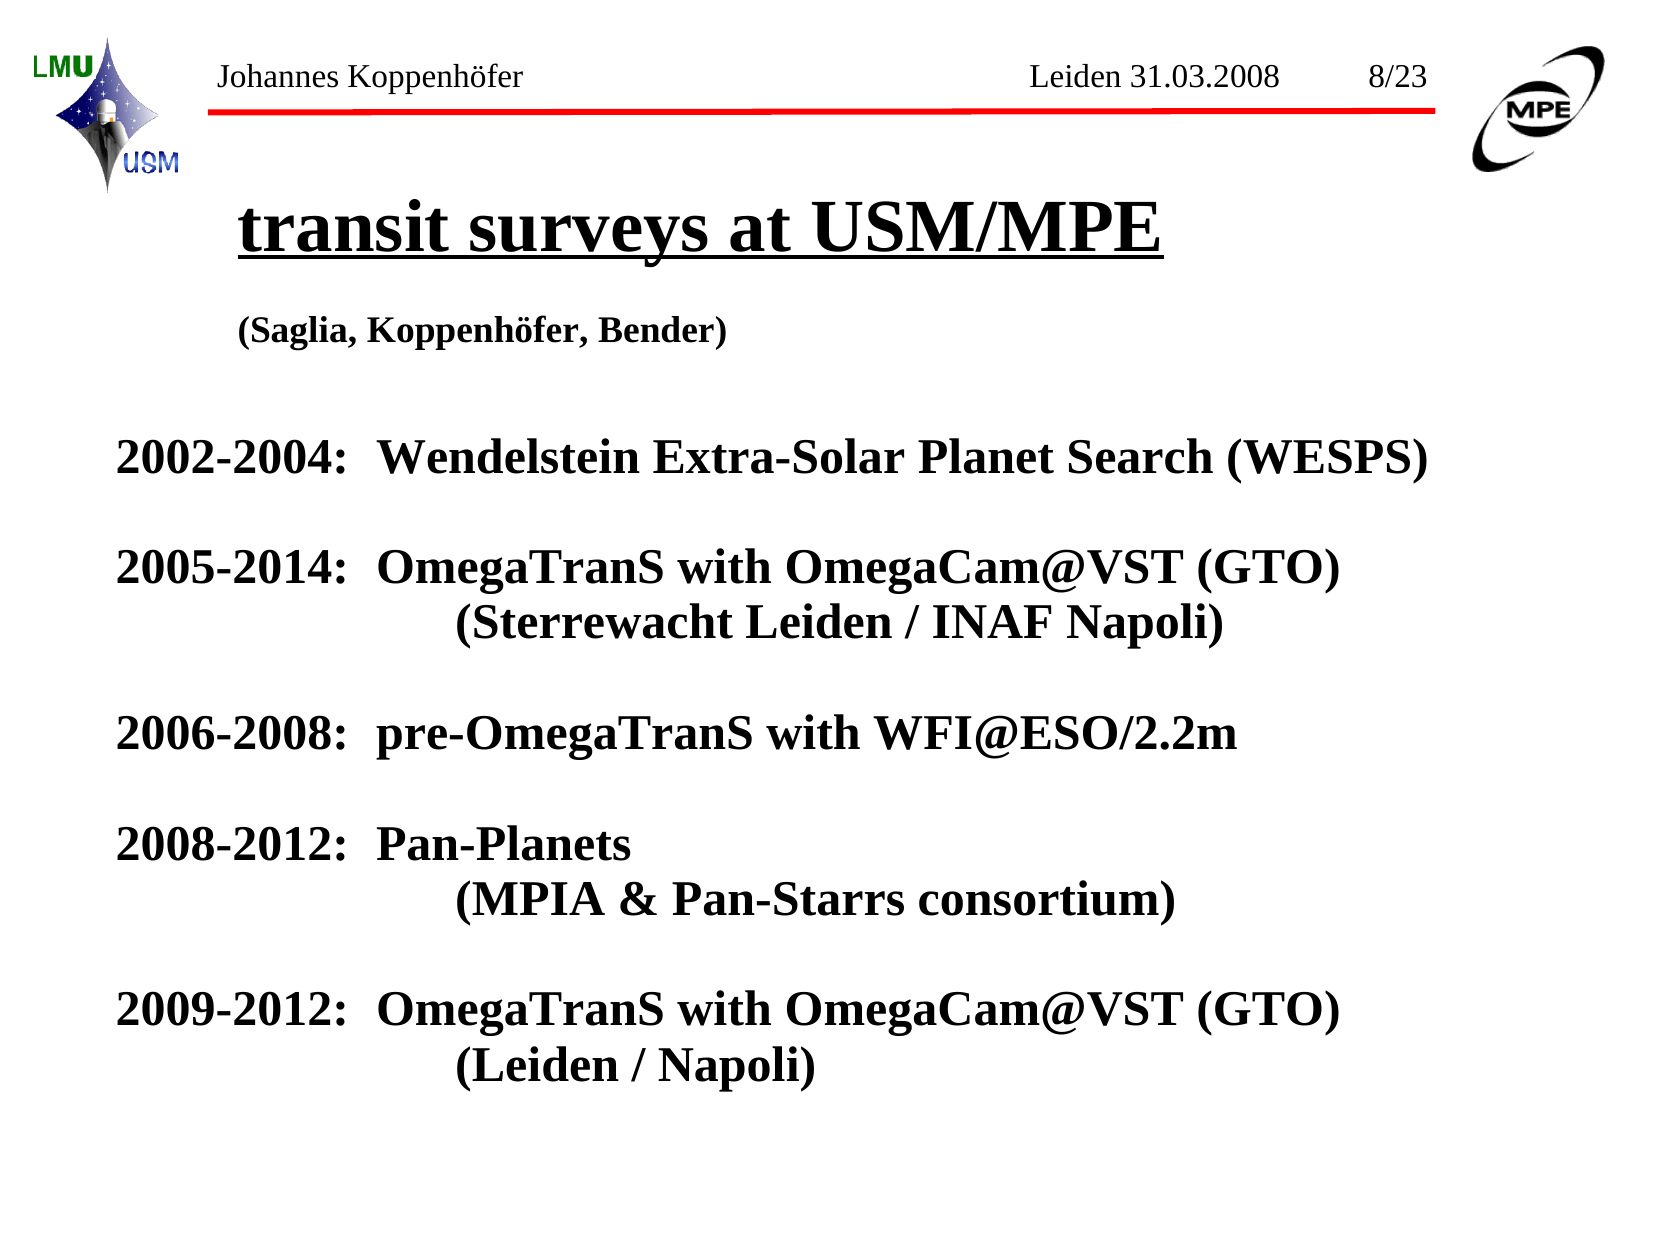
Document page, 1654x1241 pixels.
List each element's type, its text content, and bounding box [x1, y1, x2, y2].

picture [32, 35, 182, 194]
text_box Leiden 31.03.2008 [1029, 57, 1342, 95]
text_box 8/23 [1368, 57, 1434, 95]
text_box 2002-2004: Wendelstein Extra-Solar Planet Search (WESPS) 2005-2014: OmegaTranS with OmegaCam@VST (GTO) (Sterrewacht Leiden / INAF Napoli) 2006-2008: pre-OmegaTranS with WFI@ESO/2.2m 2008-2012: Pan-Planets (MPIA & Pan-Starrs consortium) 2009-2012: OmegaTranS with OmegaCam@VST (GTO) (Leiden / Napoli) [80, 428, 1505, 1241]
text_box Johannes Koppenhöfer [217, 57, 525, 95]
text_box transit surveys at USM/MPE (Saglia, Koppenhöfer, Bender) [237, 184, 1165, 351]
picture [1472, 46, 1605, 172]
